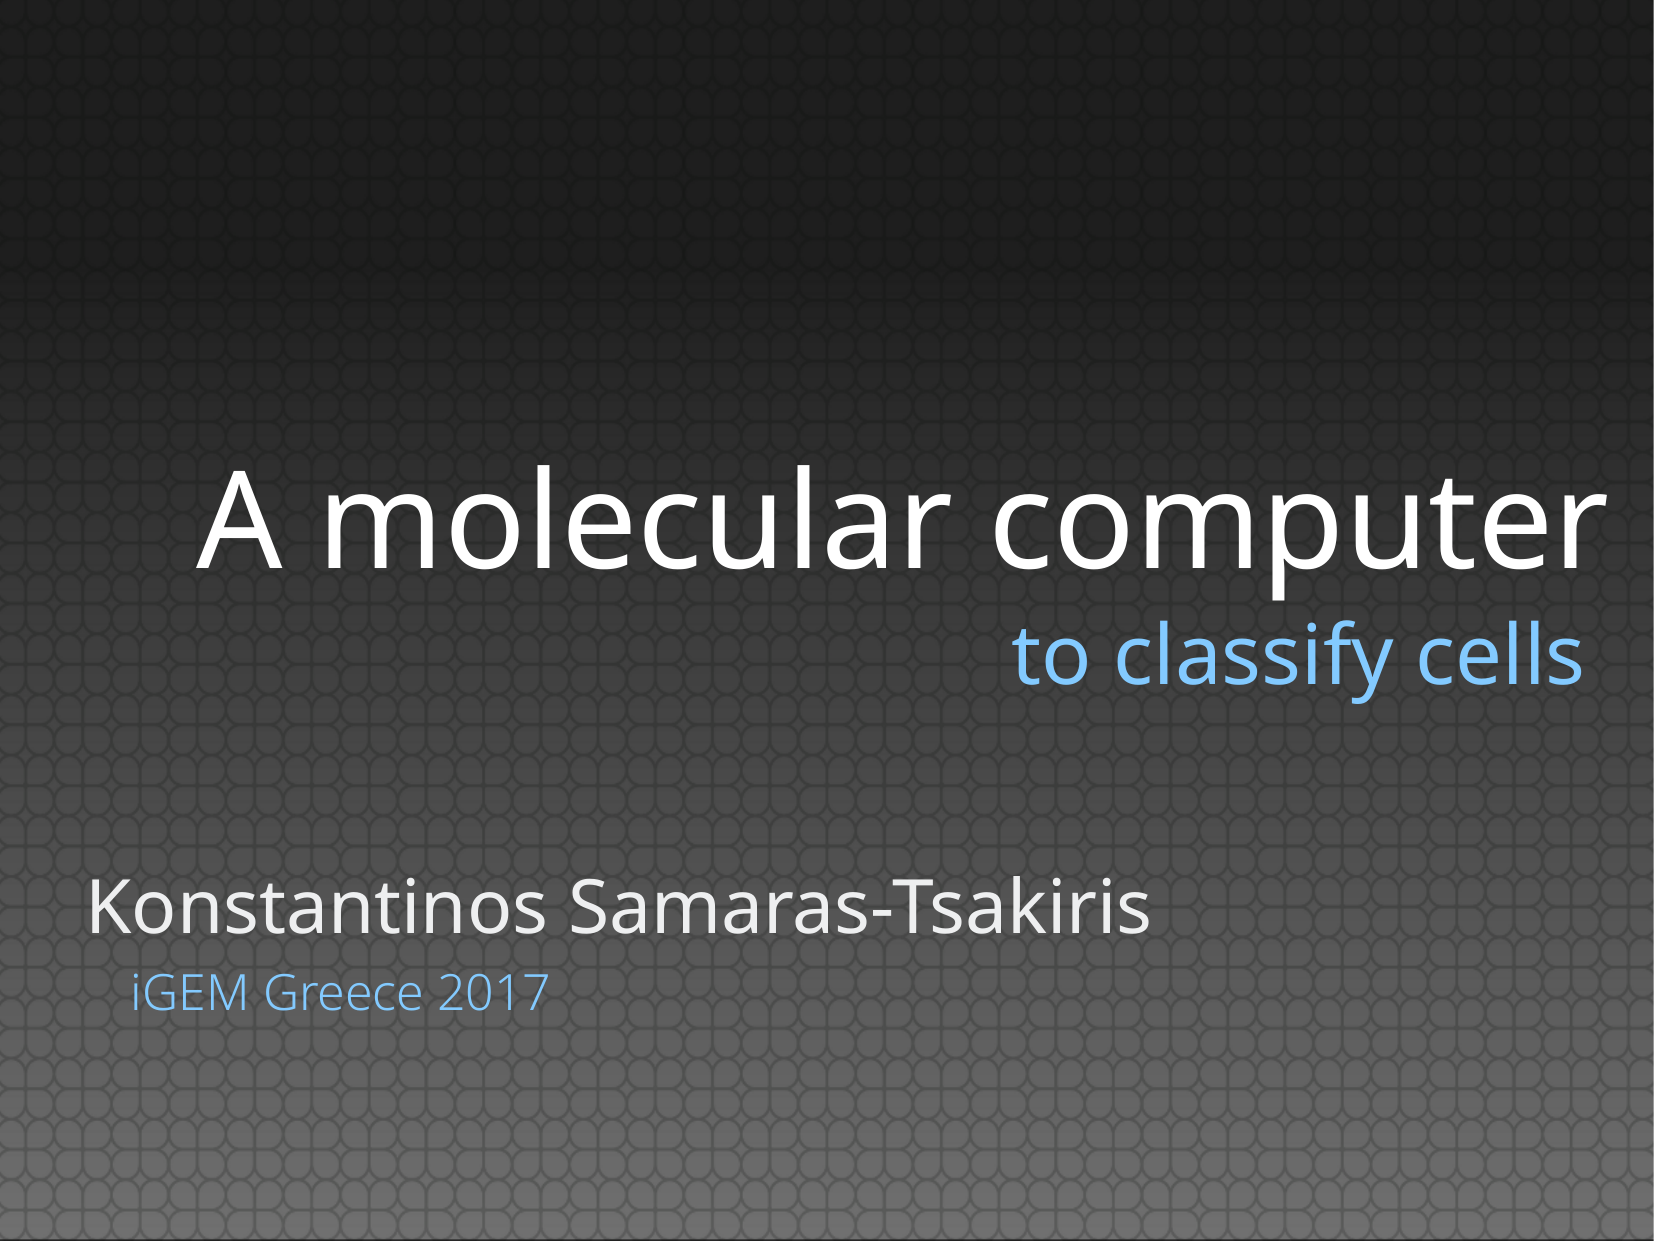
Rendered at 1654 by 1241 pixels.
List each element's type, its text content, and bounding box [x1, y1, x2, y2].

text_box A molecular computer [35, 416, 1627, 599]
subtitle to classify cells [240, 605, 1587, 699]
text_box Konstantinos Samaras-Tsakiris [70, 846, 1293, 946]
picture [0, 0, 1654, 1241]
text_box iGEM Greece 2017 [116, 949, 599, 1020]
